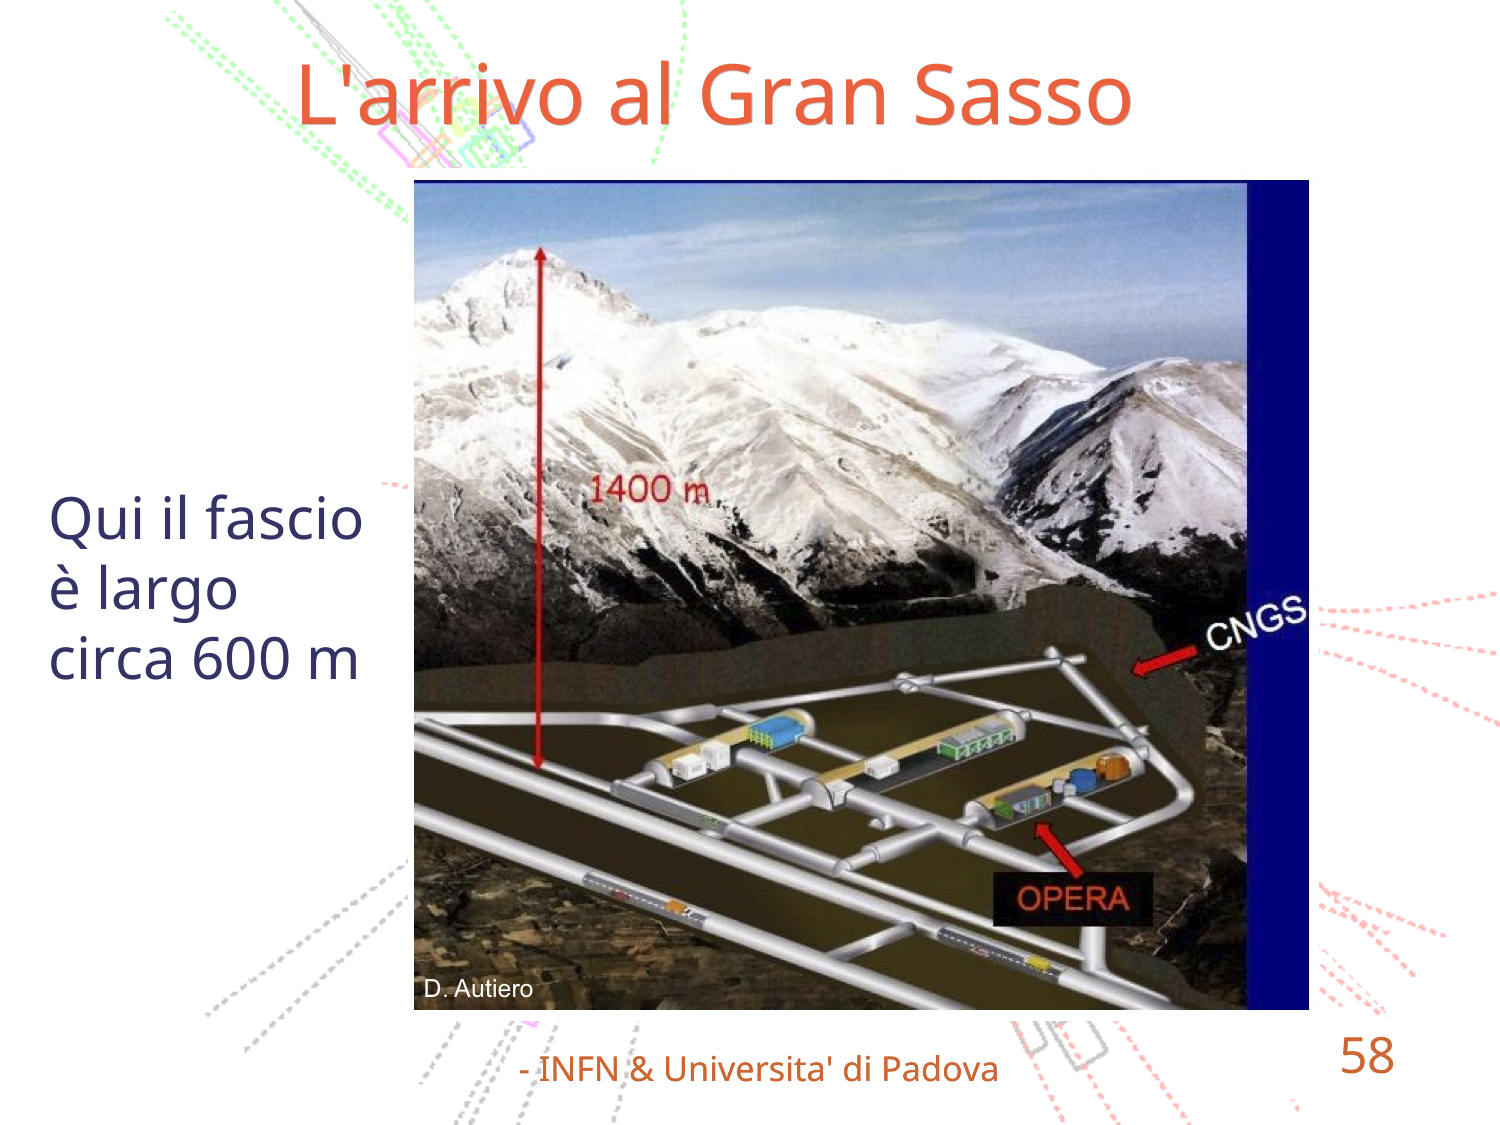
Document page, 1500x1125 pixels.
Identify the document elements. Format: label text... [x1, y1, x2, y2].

text_box Qui il fascio è largo circa 600 m [34, 474, 390, 699]
picture [0, 0, 1500, 1125]
text_box L'arrivo al Gran Sasso [279, 34, 1209, 149]
